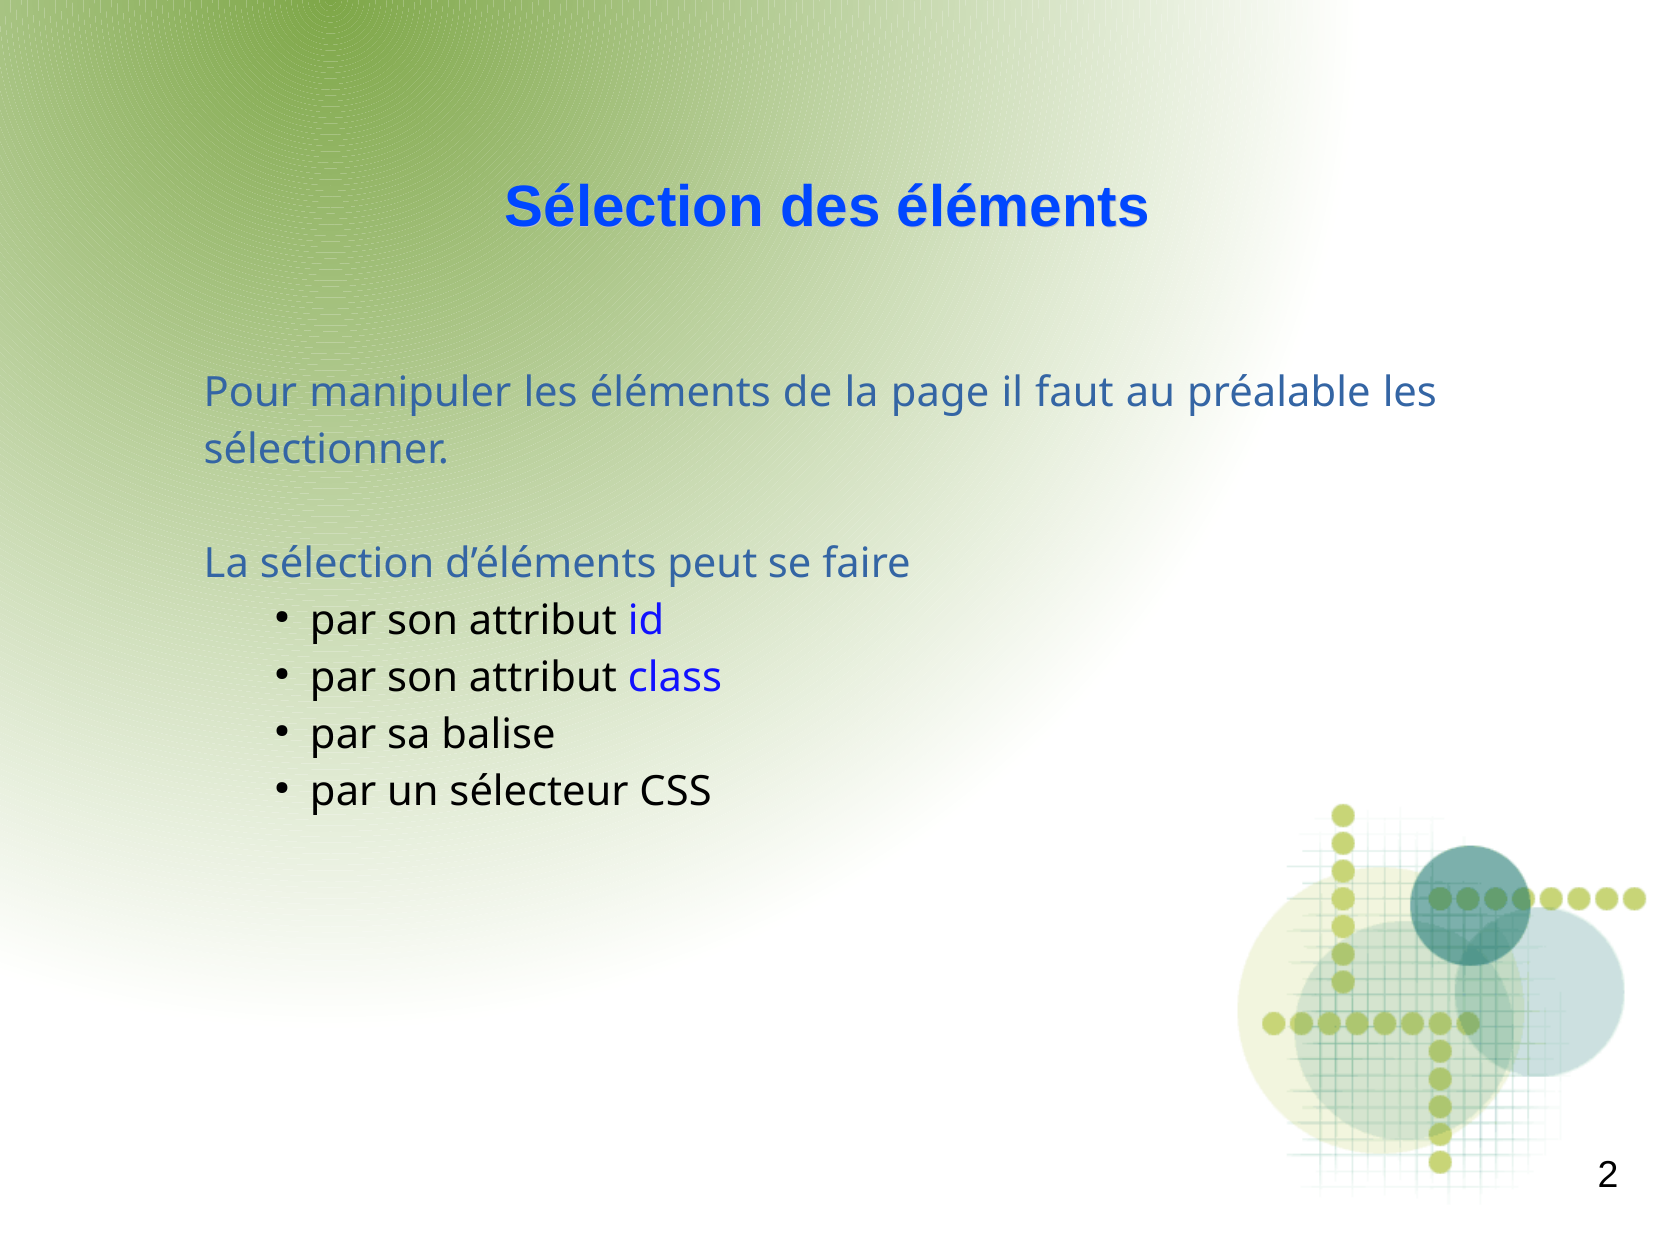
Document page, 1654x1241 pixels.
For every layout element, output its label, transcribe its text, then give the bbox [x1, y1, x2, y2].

picture [1224, 792, 1654, 1211]
text_box <numéro> [1582, 1145, 1654, 1217]
text_box Pour manipuler les éléments de la page il faut au préalable les sélectionner. La sélection d’éléments peut se faire par son attribut id par son attribut class par sa balise par un sélecteur CSS [188, 354, 1453, 815]
title Sélection des éléments [121, 102, 1534, 310]
